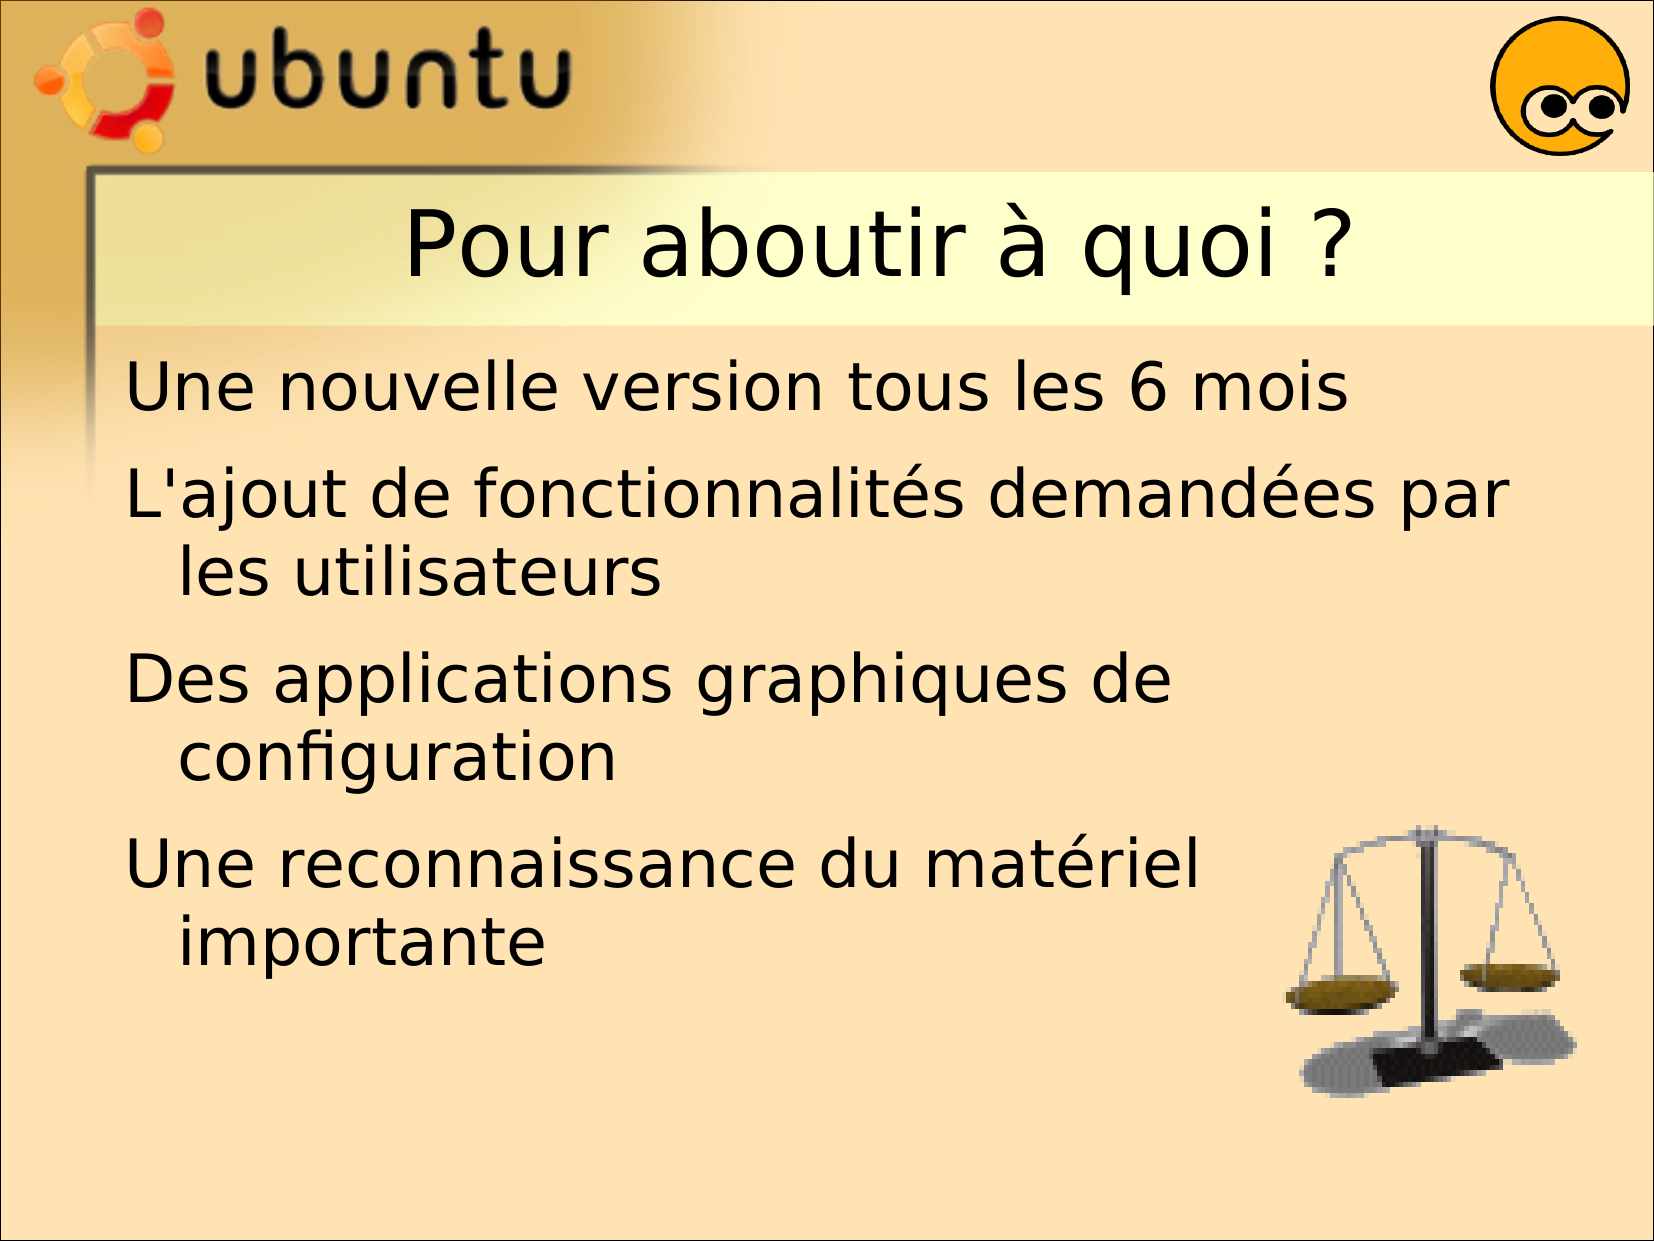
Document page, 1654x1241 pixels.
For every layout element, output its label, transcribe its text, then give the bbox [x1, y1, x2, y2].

list Une nouvelle version tous les 6 mois L'ajout de fonctionnalités demandées par les utilisateurs Des applications graphiques de configuration Une reconnaissance du matériel importante [106, 348, 1595, 1118]
picture [1490, 16, 1630, 156]
title Pour aboutir à quoi ? [172, 184, 1589, 305]
picture [1278, 814, 1582, 1110]
picture [0, 0, 1256, 552]
